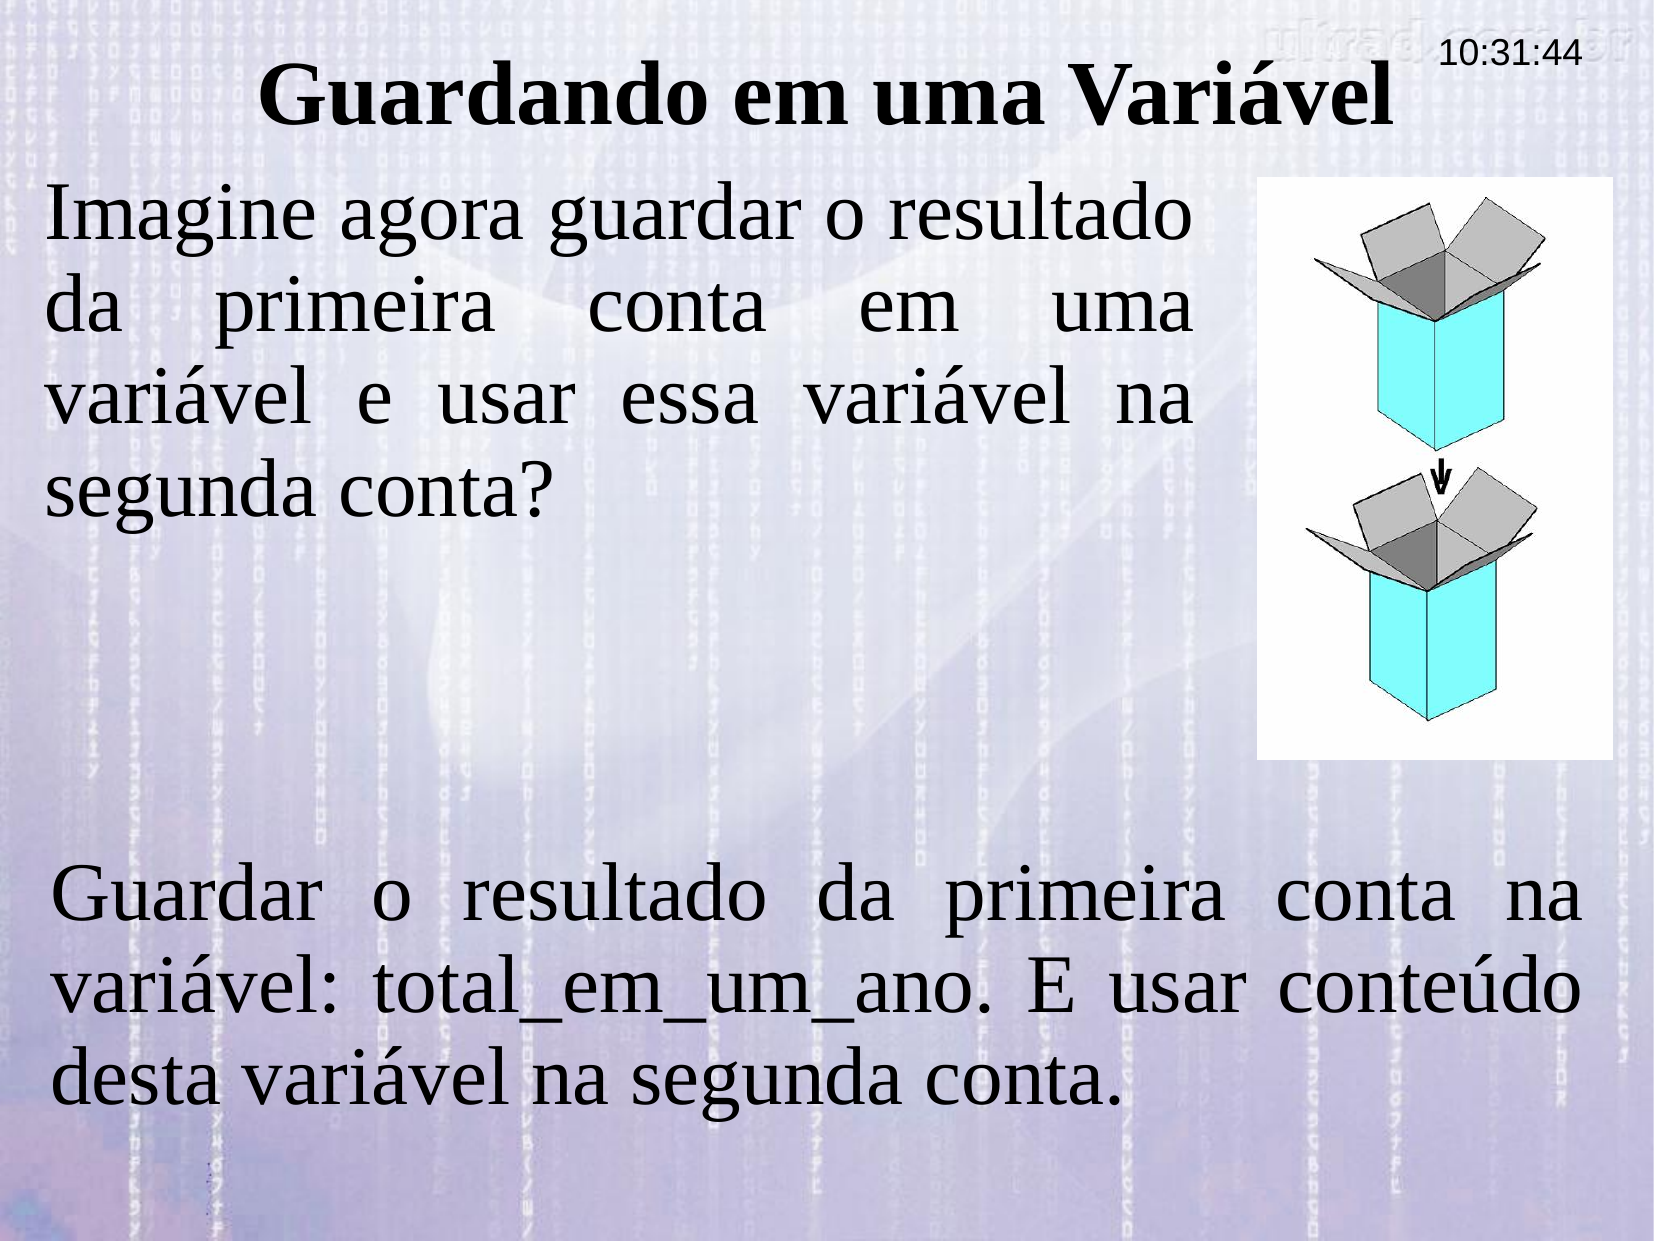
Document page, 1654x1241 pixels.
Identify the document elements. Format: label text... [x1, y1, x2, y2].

text_box Guardando em uma Variável [29, 35, 1625, 171]
picture [0, 0, 1654, 1241]
text_box Guardar o resultado da primeira conta na variável: total_em_um_ano. E usar conteúdo desta variável na segunda conta. [35, 838, 1601, 1164]
text_box 11:21:04 [1423, 23, 1631, 94]
text_box Imagine agora guardar o resultado da primeira conta em uma variável e usar essa variável na segunda conta? [29, 157, 1211, 575]
